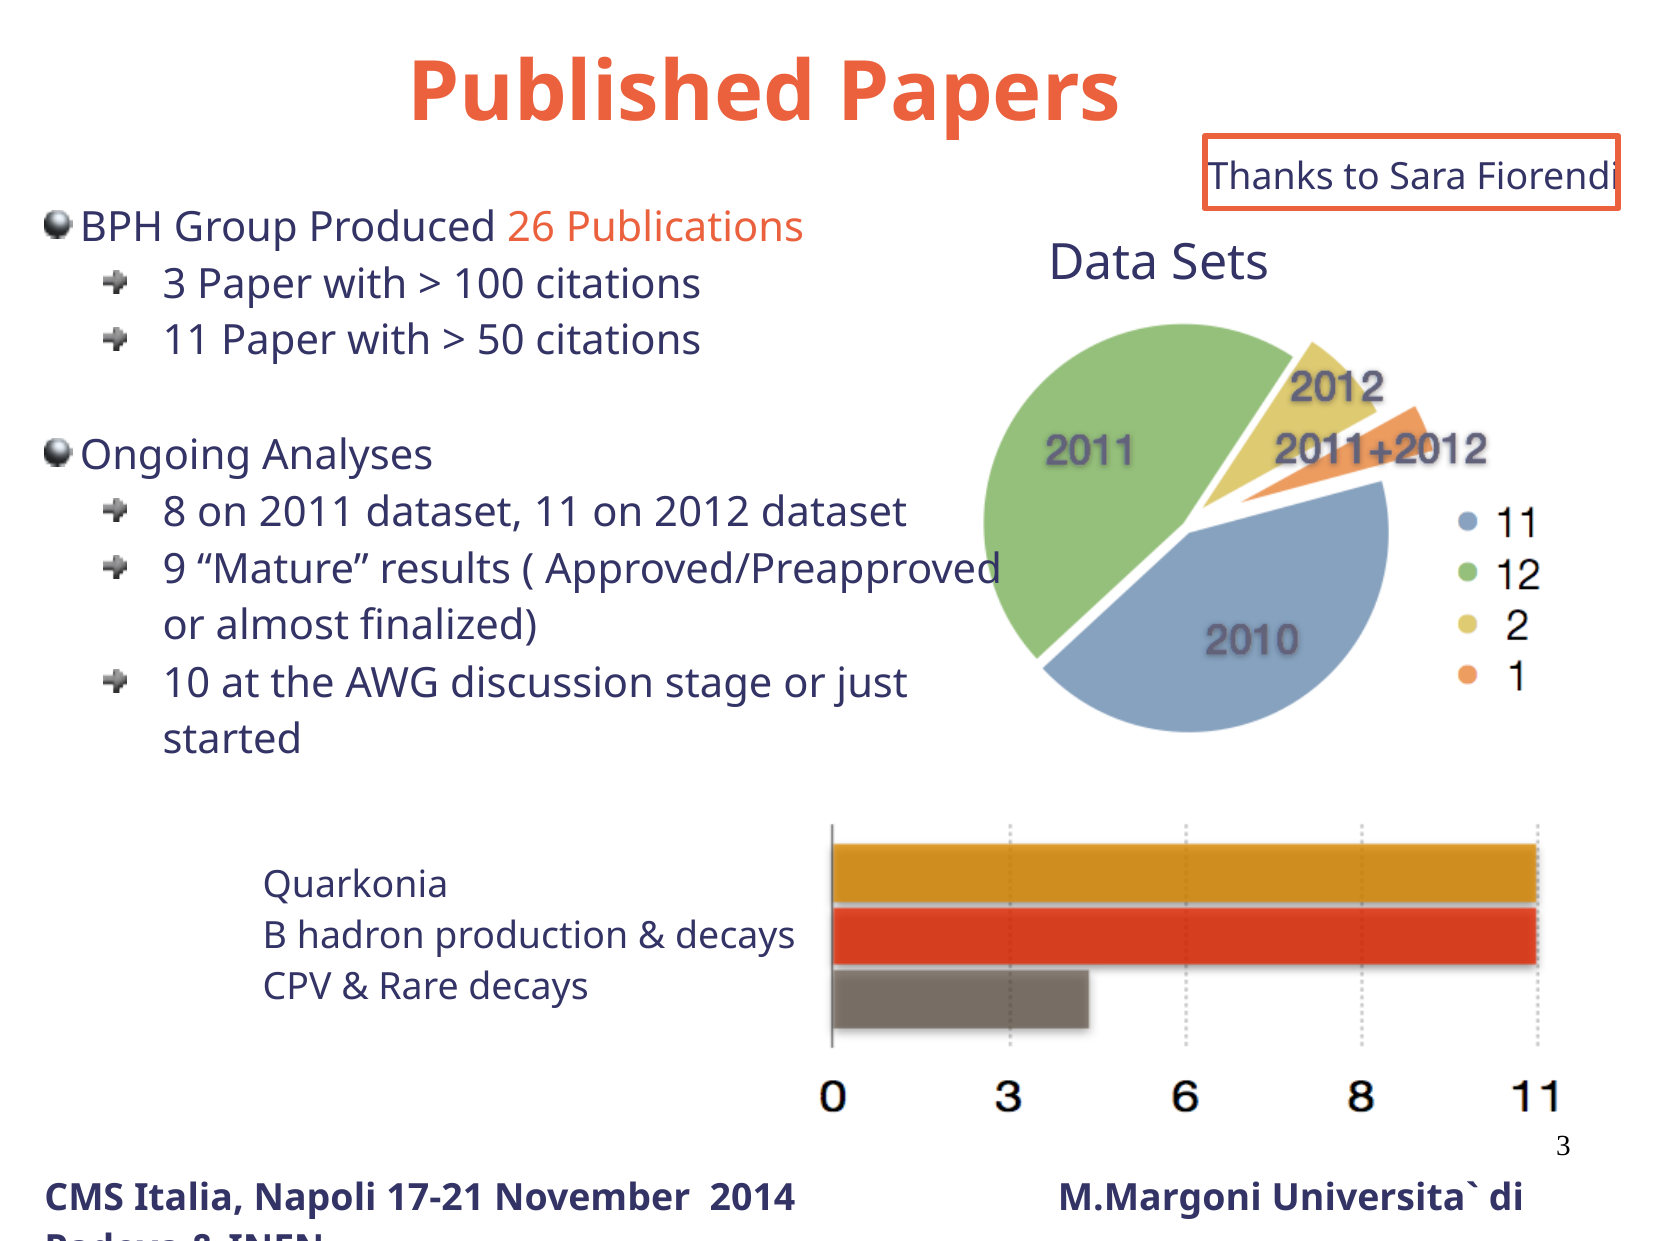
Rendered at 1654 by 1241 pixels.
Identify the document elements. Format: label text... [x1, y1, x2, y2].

text_box Data Sets [1033, 218, 1601, 311]
text_box Thanks to Sara Fiorendi [1192, 141, 1654, 215]
text_box Published Papers [23, 23, 1619, 164]
text_box Quarkonia B hadron production & decays CPV & Rare decays [248, 850, 1004, 1039]
text_box BPH Group Produced 26 Publications 3 Paper with > 100 citations 11 Paper with > 50 citations Ongoing Analyses 8 on 2011 dataset, 11 on 2012 dataset 9 “Mature” results ( Approved/Preapproved or almost finalized) 10 at the AWG discussion stage or just started [29, 188, 1022, 850]
picture [809, 814, 1585, 1131]
text_box CMS Italia, Napoli 17-21 November 2014 M.Margoni Universita` di Padova & INFN [29, 1163, 1625, 1237]
picture [1022, 316, 1586, 751]
text_box Thanks to Sara Fiorendi [1208, 141, 1615, 206]
